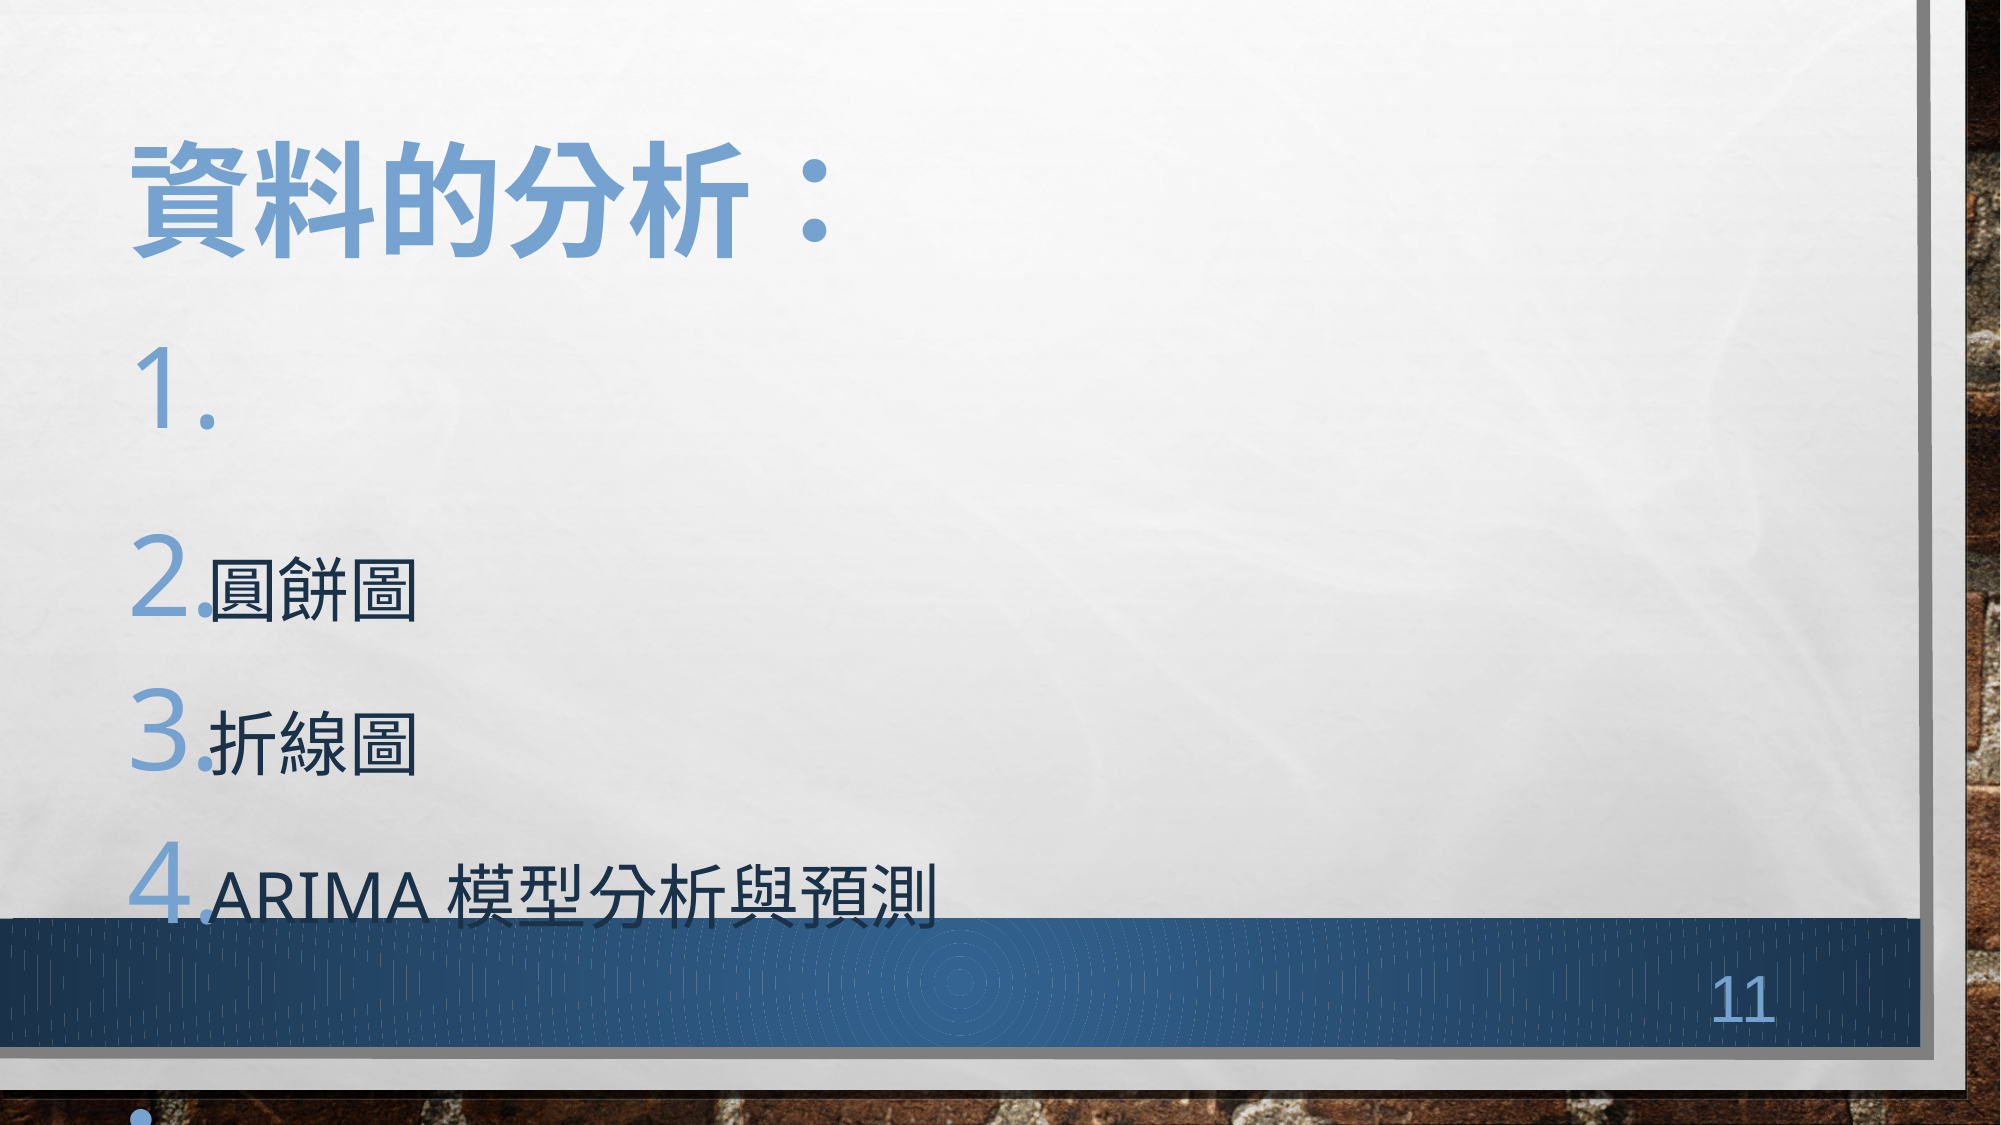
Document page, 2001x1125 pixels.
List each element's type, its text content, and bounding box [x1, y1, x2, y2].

title 資料的分析： [112, 112, 1819, 302]
text_box 10 [1669, 947, 1819, 1030]
list 圓餅圖 折線圖 arima模型分析與預測 [112, 315, 1819, 948]
